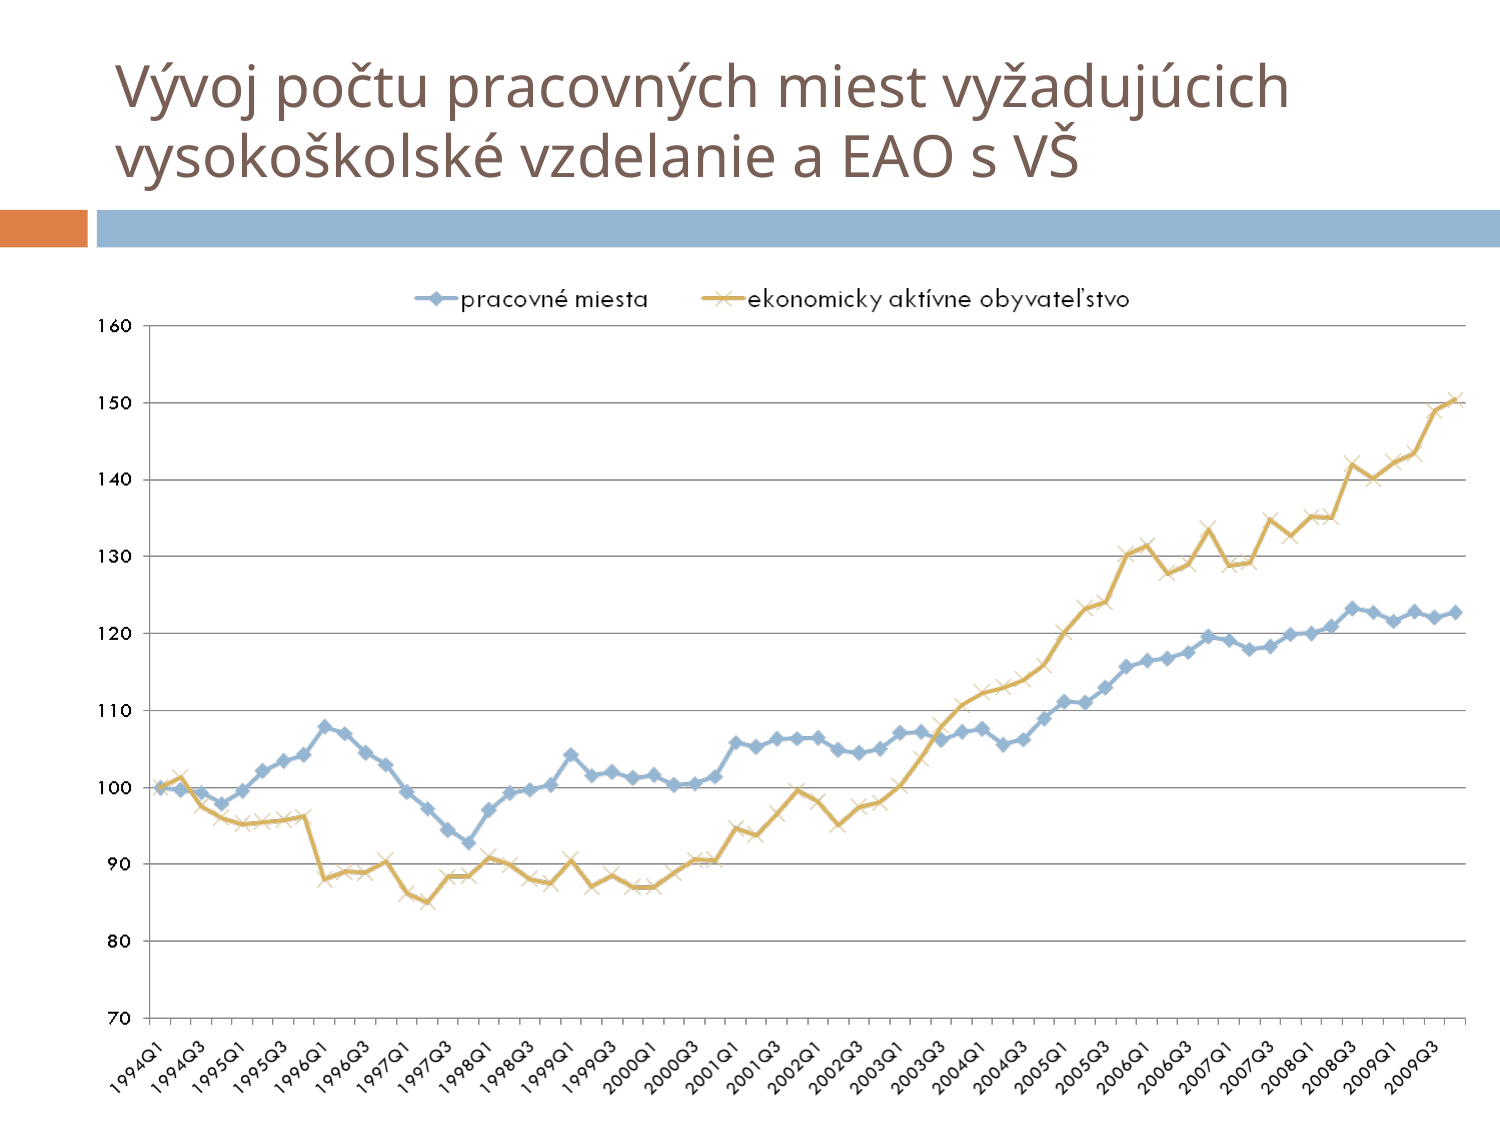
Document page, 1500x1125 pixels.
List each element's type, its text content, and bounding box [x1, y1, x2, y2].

text_box [34, 261, 1500, 1125]
title Vývoj počtu pracovných miest vyžadujúcich vysokoškolské vzdelanie a EAO s VŠ [100, 37, 1438, 201]
